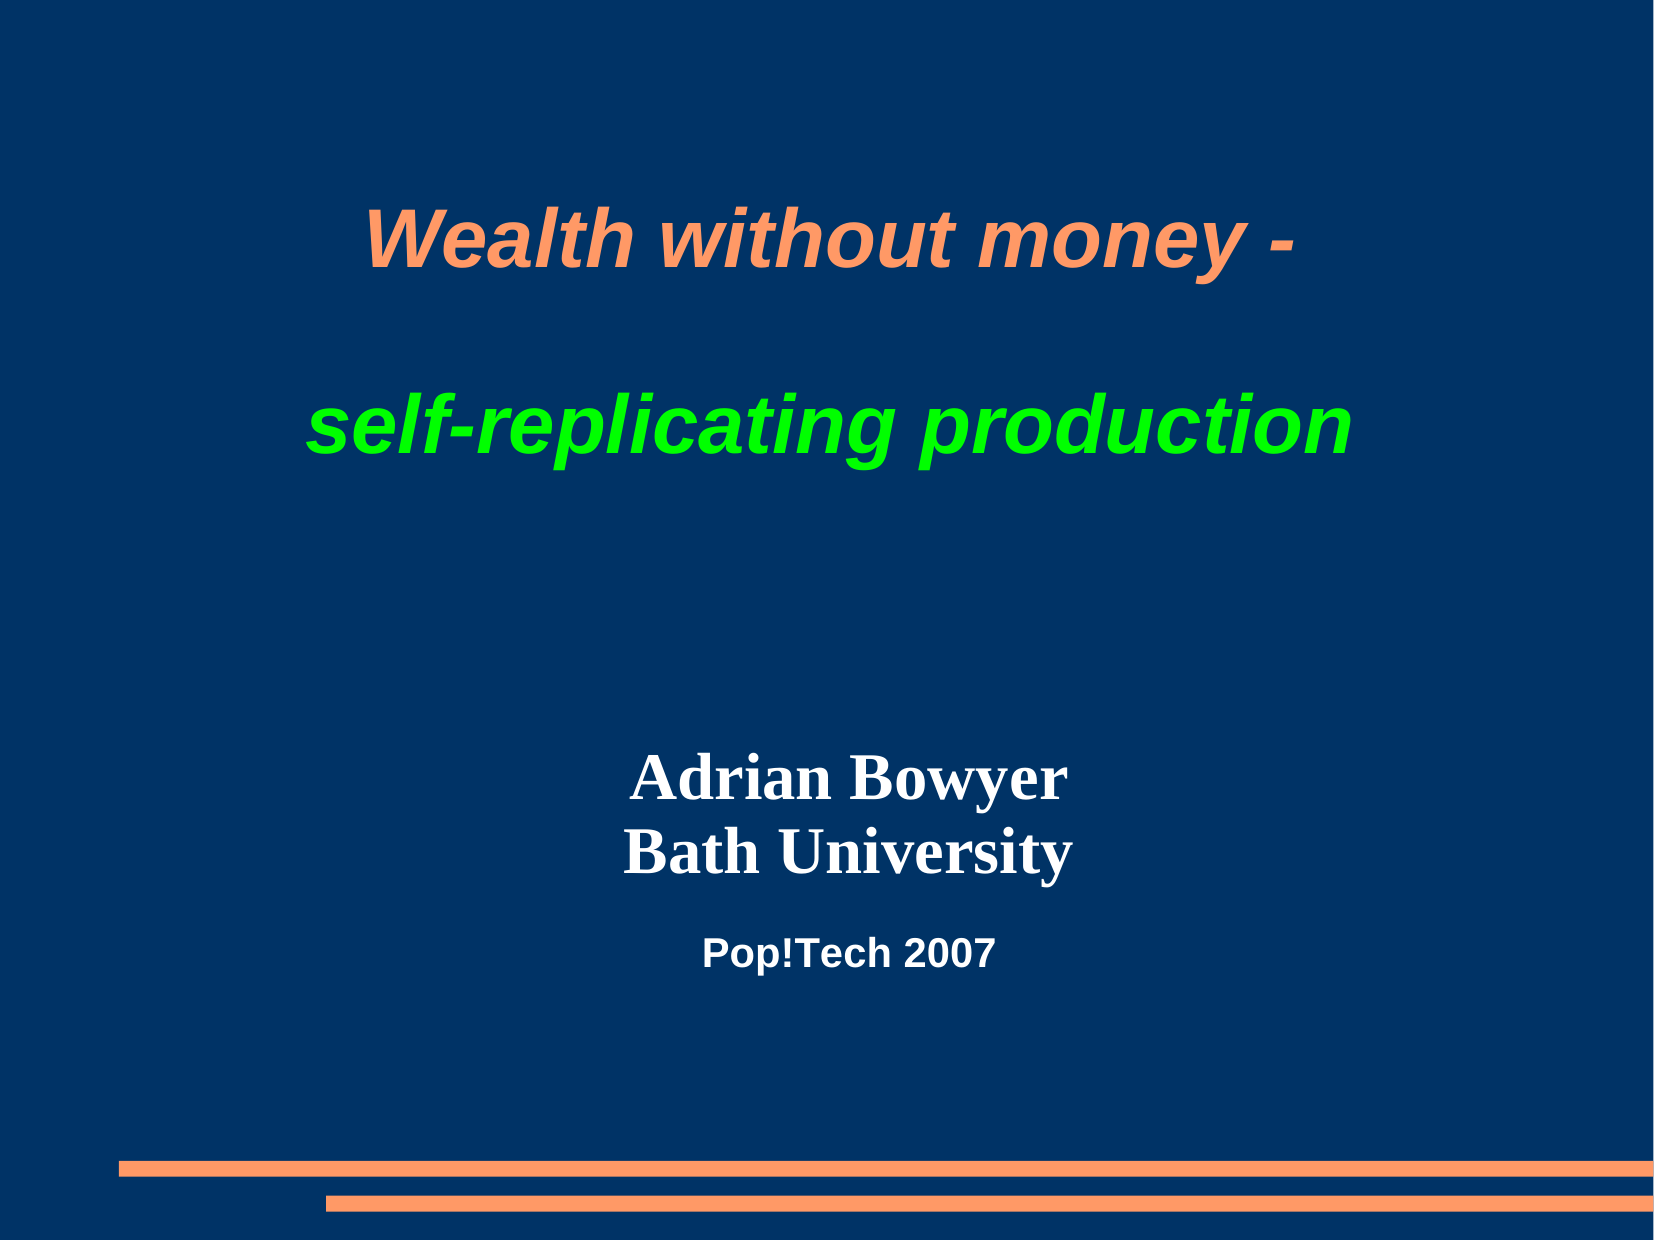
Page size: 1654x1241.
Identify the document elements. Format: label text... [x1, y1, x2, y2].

title Wealth without money - self-replicating production [124, 185, 1537, 535]
subtitle Adrian Bowyer Bath University Pop!Tech 2007 [129, 670, 1569, 1046]
